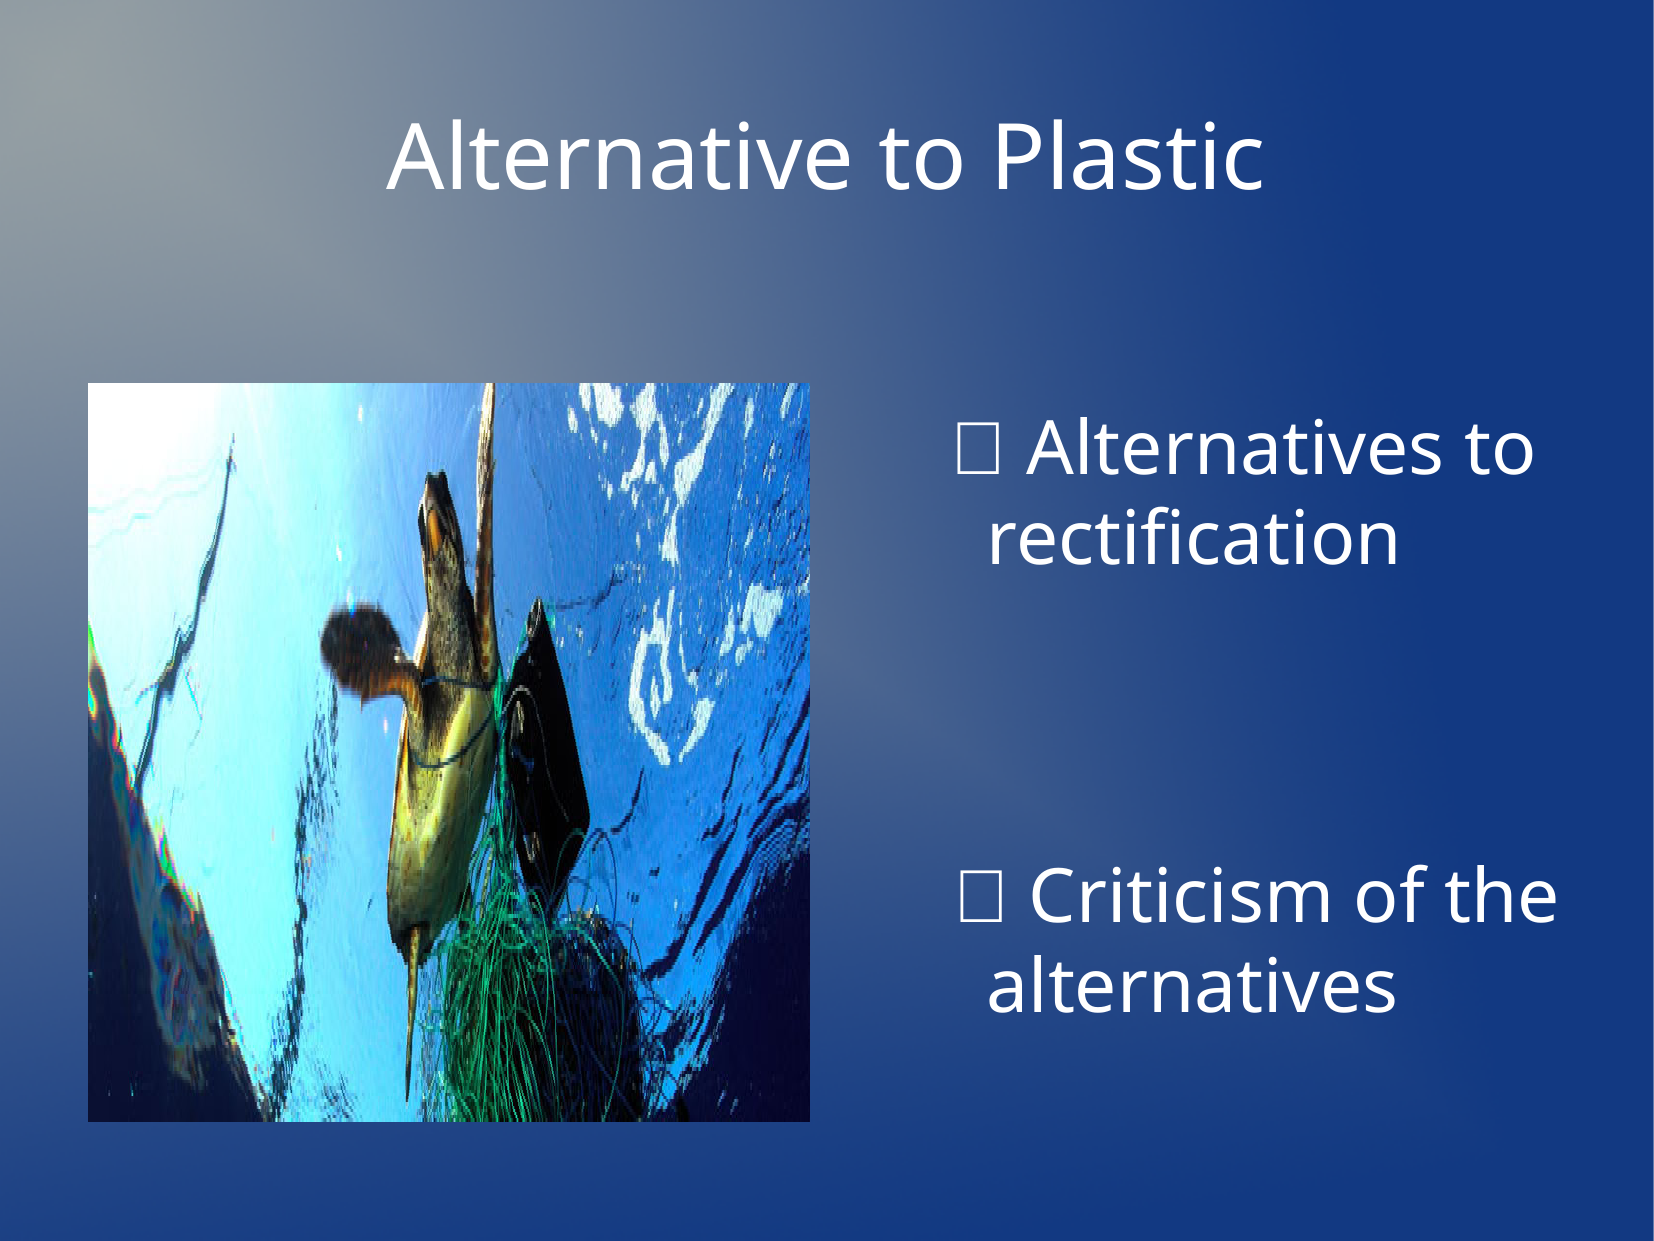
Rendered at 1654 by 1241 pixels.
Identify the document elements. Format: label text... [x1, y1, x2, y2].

title Alternative to Plastic [82, 49, 1571, 257]
picture [0, 0, 1654, 1241]
list  Alternatives to rectification  Criticism of the alternatives [845, 290, 1572, 1109]
